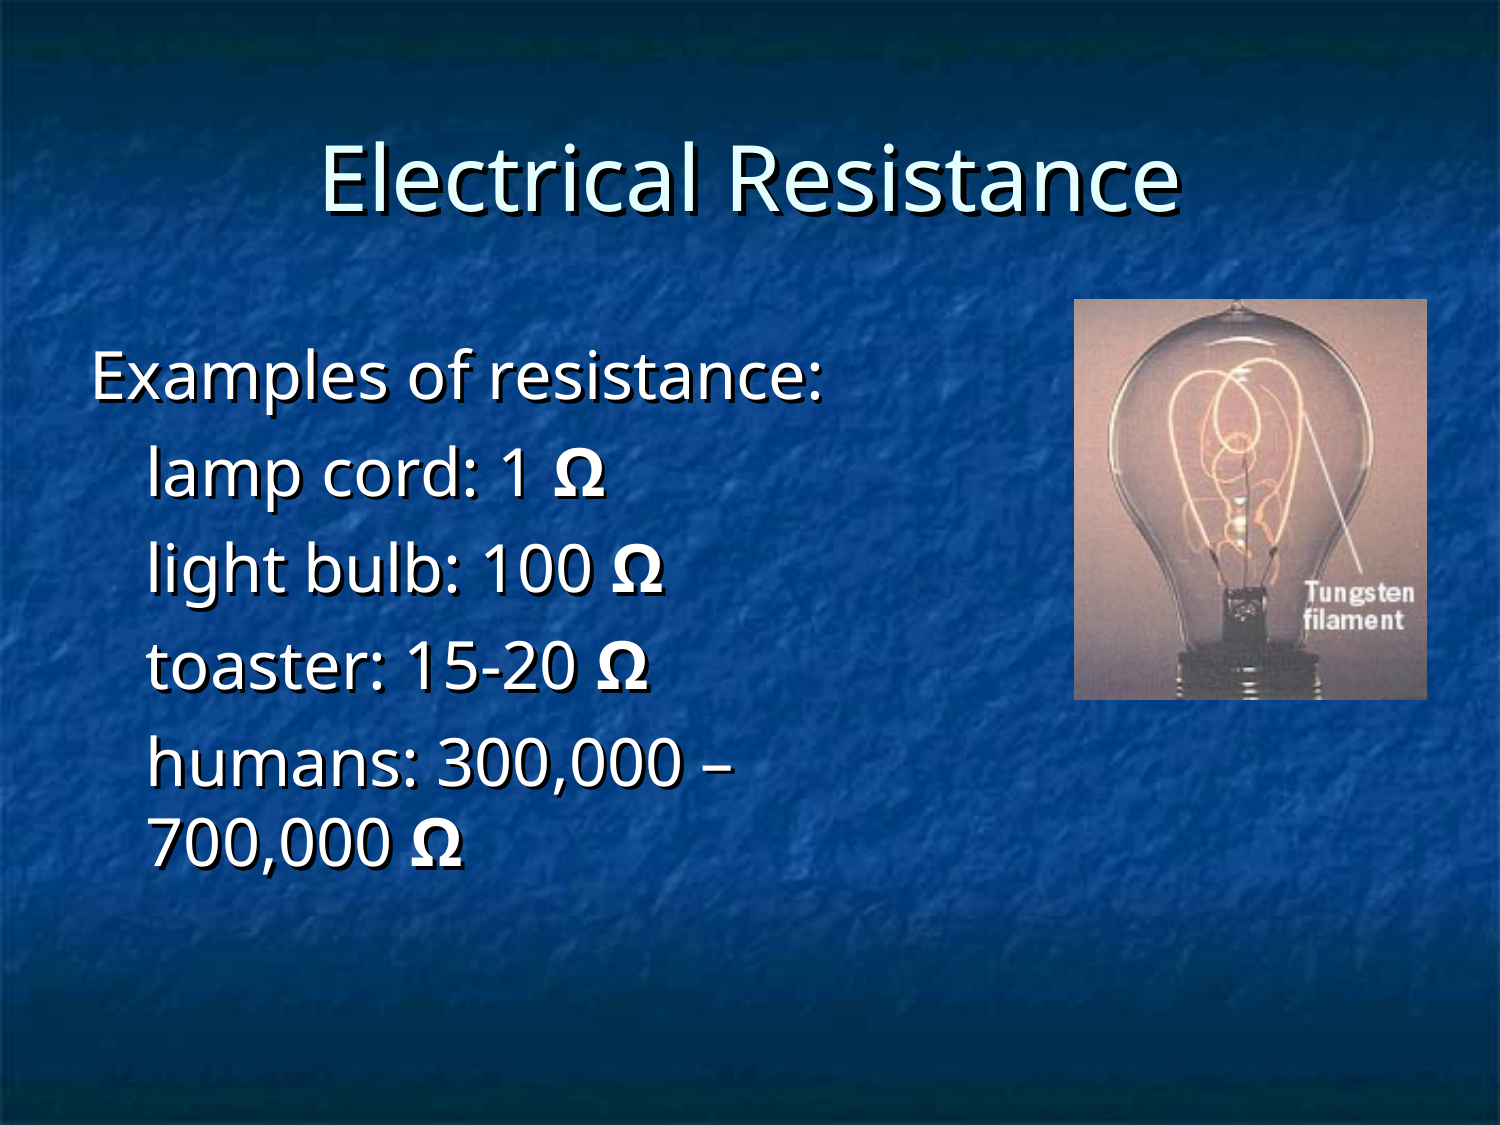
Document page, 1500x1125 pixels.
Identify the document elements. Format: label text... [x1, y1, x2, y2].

title Electrical Resistance [75, 62, 1426, 288]
list Examples of resistance: lamp cord: 1 Ω light bulb: 100 Ω toaster: 15-20 Ω humans: 300,000 – 700,000 Ω [74, 324, 875, 1050]
picture [0, 0, 1500, 1125]
